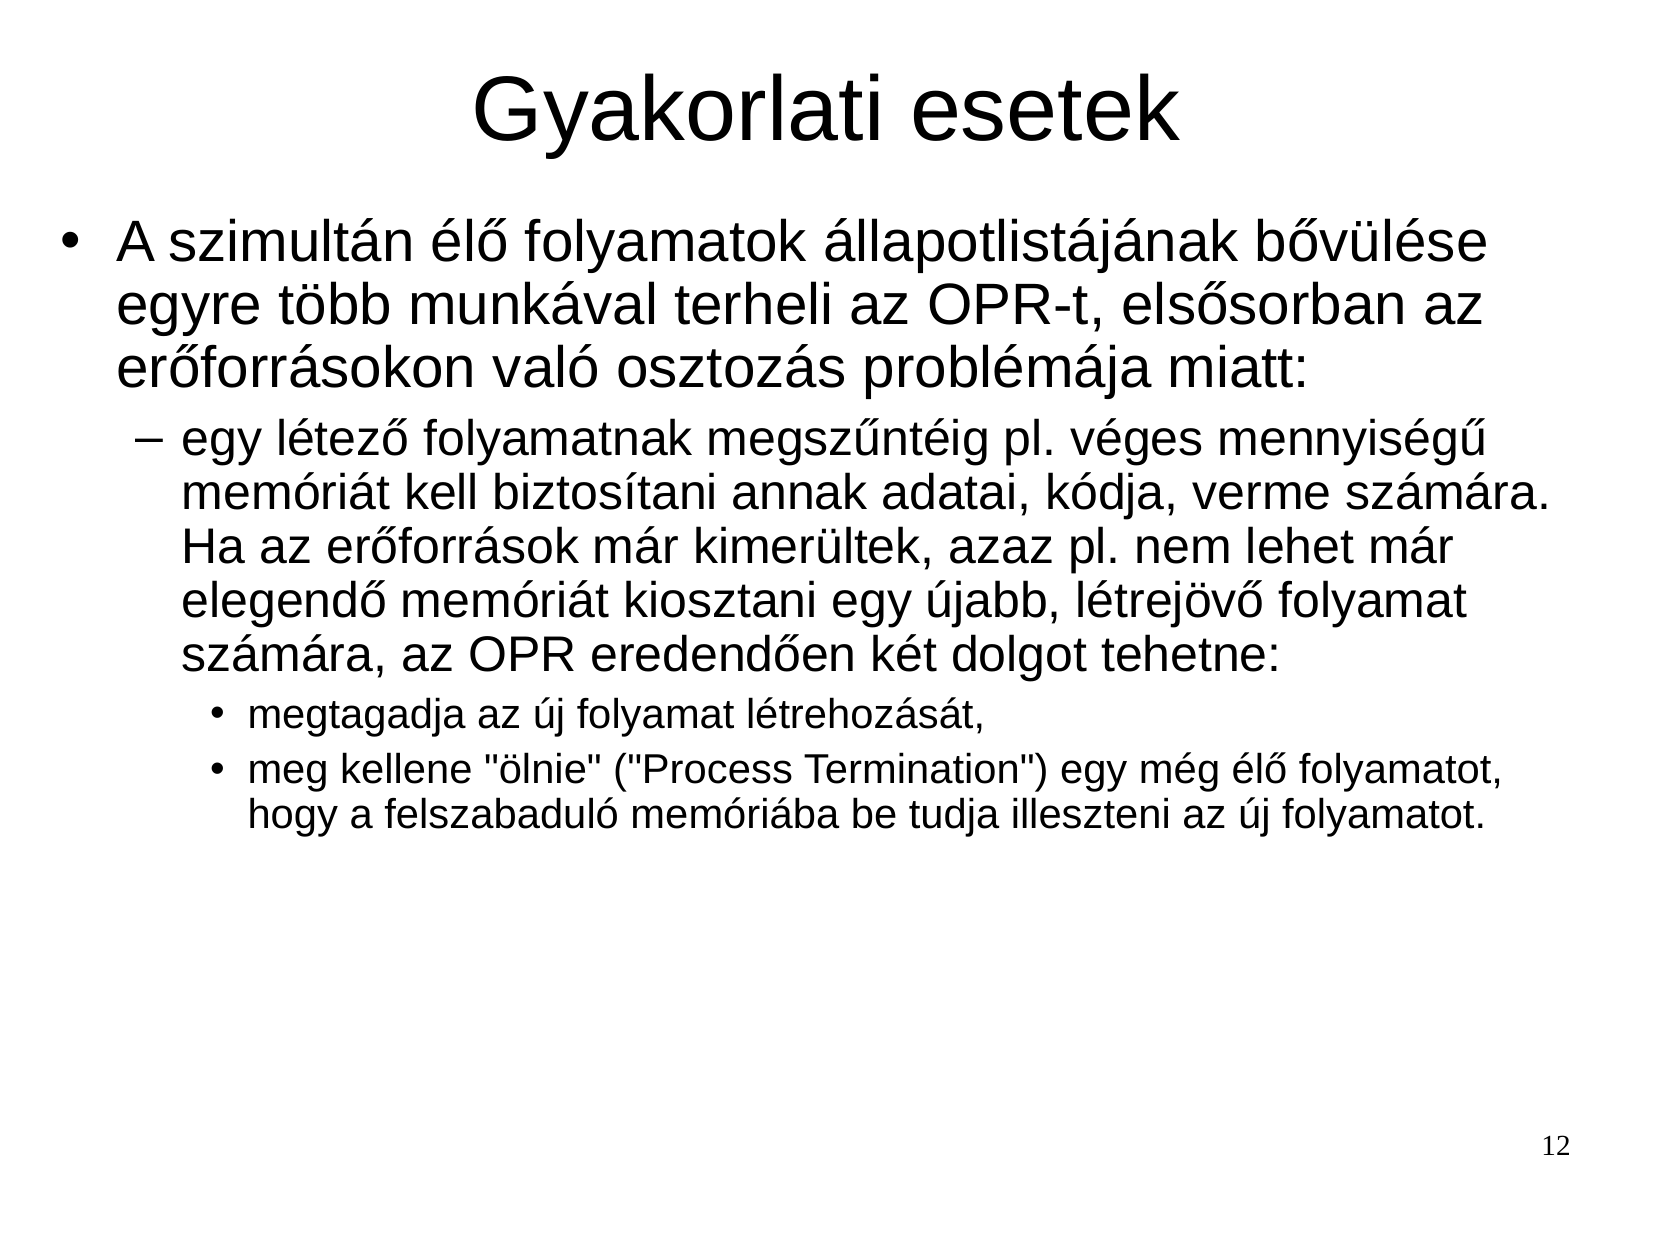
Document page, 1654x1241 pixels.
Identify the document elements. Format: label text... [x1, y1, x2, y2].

title Gyakorlati esetek [123, 0, 1530, 203]
list A szimultán élő folyamatok állapotlistájának bővülése egyre több munkával terheli az OPR-t, elsősorban az erőforrásokon való osztozás problémája miatt: egy létező folyamatnak megszűntéig pl. véges mennyiségű memóriát kell biztosítani annak adatai, kódja, verme számára. Ha az erőforrások már kimerültek, azaz pl. nem lehet már elegendő memóriát kiosztani egy újabb, létrejövő folyamat számára, az OPR eredendően két dolgot tehetne: megtagadja az új folyamat létrehozását, meg kellene "ölnie" ("Process Termination") egy még élő folyamatot, hogy a felszabaduló memóriába be tudja illeszteni az új folyamatot. [45, 203, 1595, 1241]
